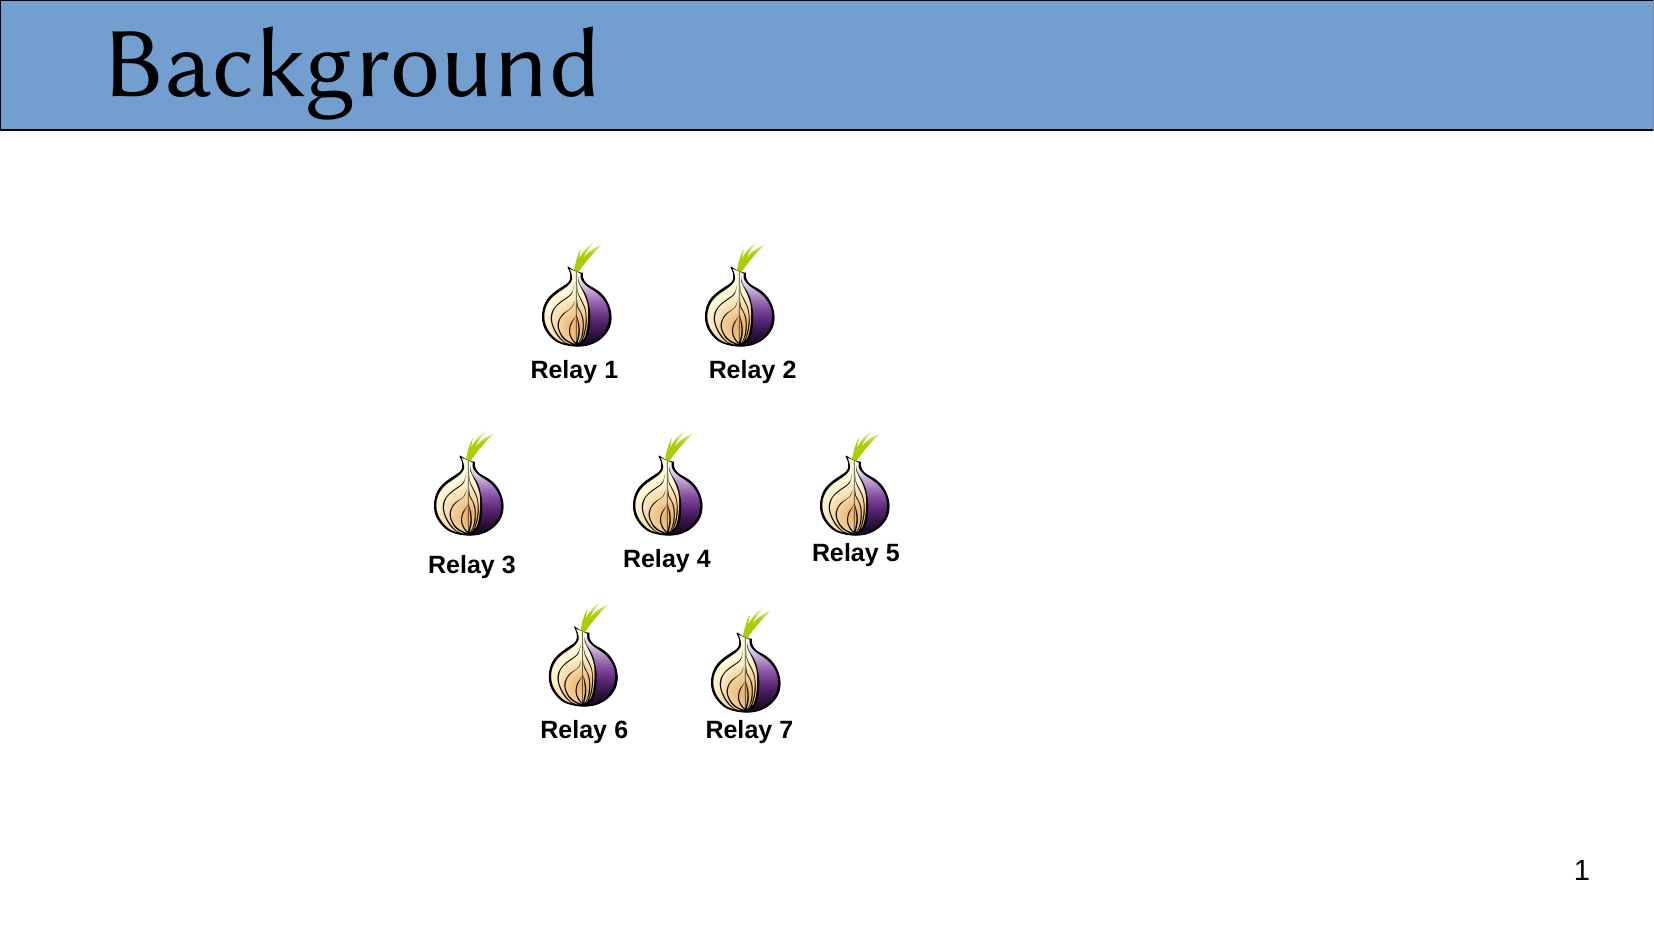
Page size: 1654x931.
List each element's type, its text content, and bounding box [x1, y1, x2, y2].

text_box Relay 7 [690, 708, 830, 773]
picture [528, 595, 640, 708]
picture [521, 235, 634, 348]
text_box [0, 0, 88, 130]
picture [690, 601, 803, 708]
text_box [1317, 0, 1654, 130]
text_box Background [88, 0, 1317, 131]
picture [413, 424, 526, 538]
text_box Relay 3 [413, 543, 553, 608]
picture [612, 424, 725, 537]
text_box Relay 5 [797, 531, 937, 596]
text_box Relay 2 [693, 348, 833, 413]
text_box Relay 1 [515, 348, 655, 413]
text_box Relay 4 [608, 537, 748, 602]
text_box 1 [1559, 846, 1607, 895]
text_box Relay 6 [525, 708, 665, 773]
picture [799, 424, 912, 531]
picture [684, 235, 797, 349]
